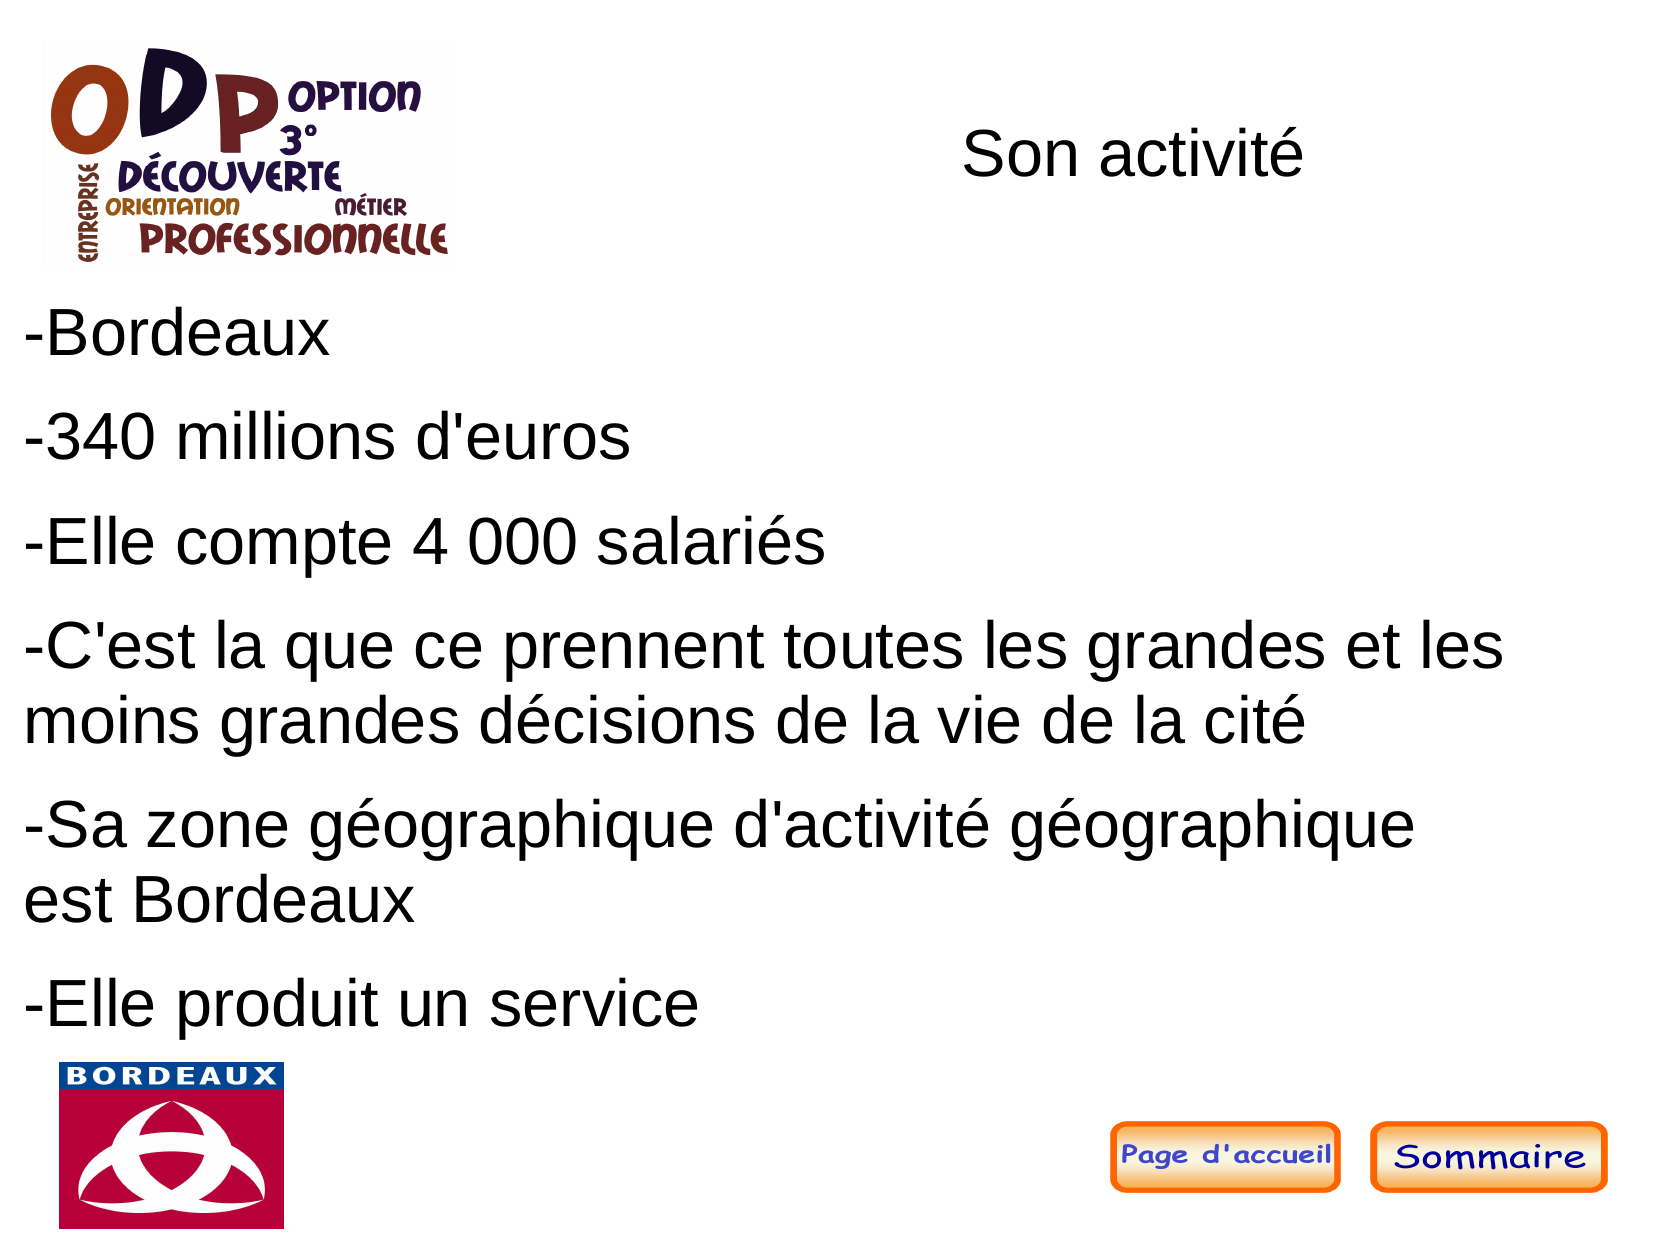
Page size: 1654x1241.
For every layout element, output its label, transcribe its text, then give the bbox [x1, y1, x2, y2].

picture [1512, 1121, 1608, 1193]
list -Bordeaux -340 millions d'euros -Elle compte 4 000 salariés -C'est la que ce prennent toutes les grandes et les moins grandes décisions de la vie de la cité -Sa zone géographique d'activité géographique est Bordeaux -Elle produit un service [23, 295, 1512, 1241]
picture [43, 41, 455, 266]
picture [59, 1062, 284, 1229]
title Son activité [637, 49, 1630, 257]
